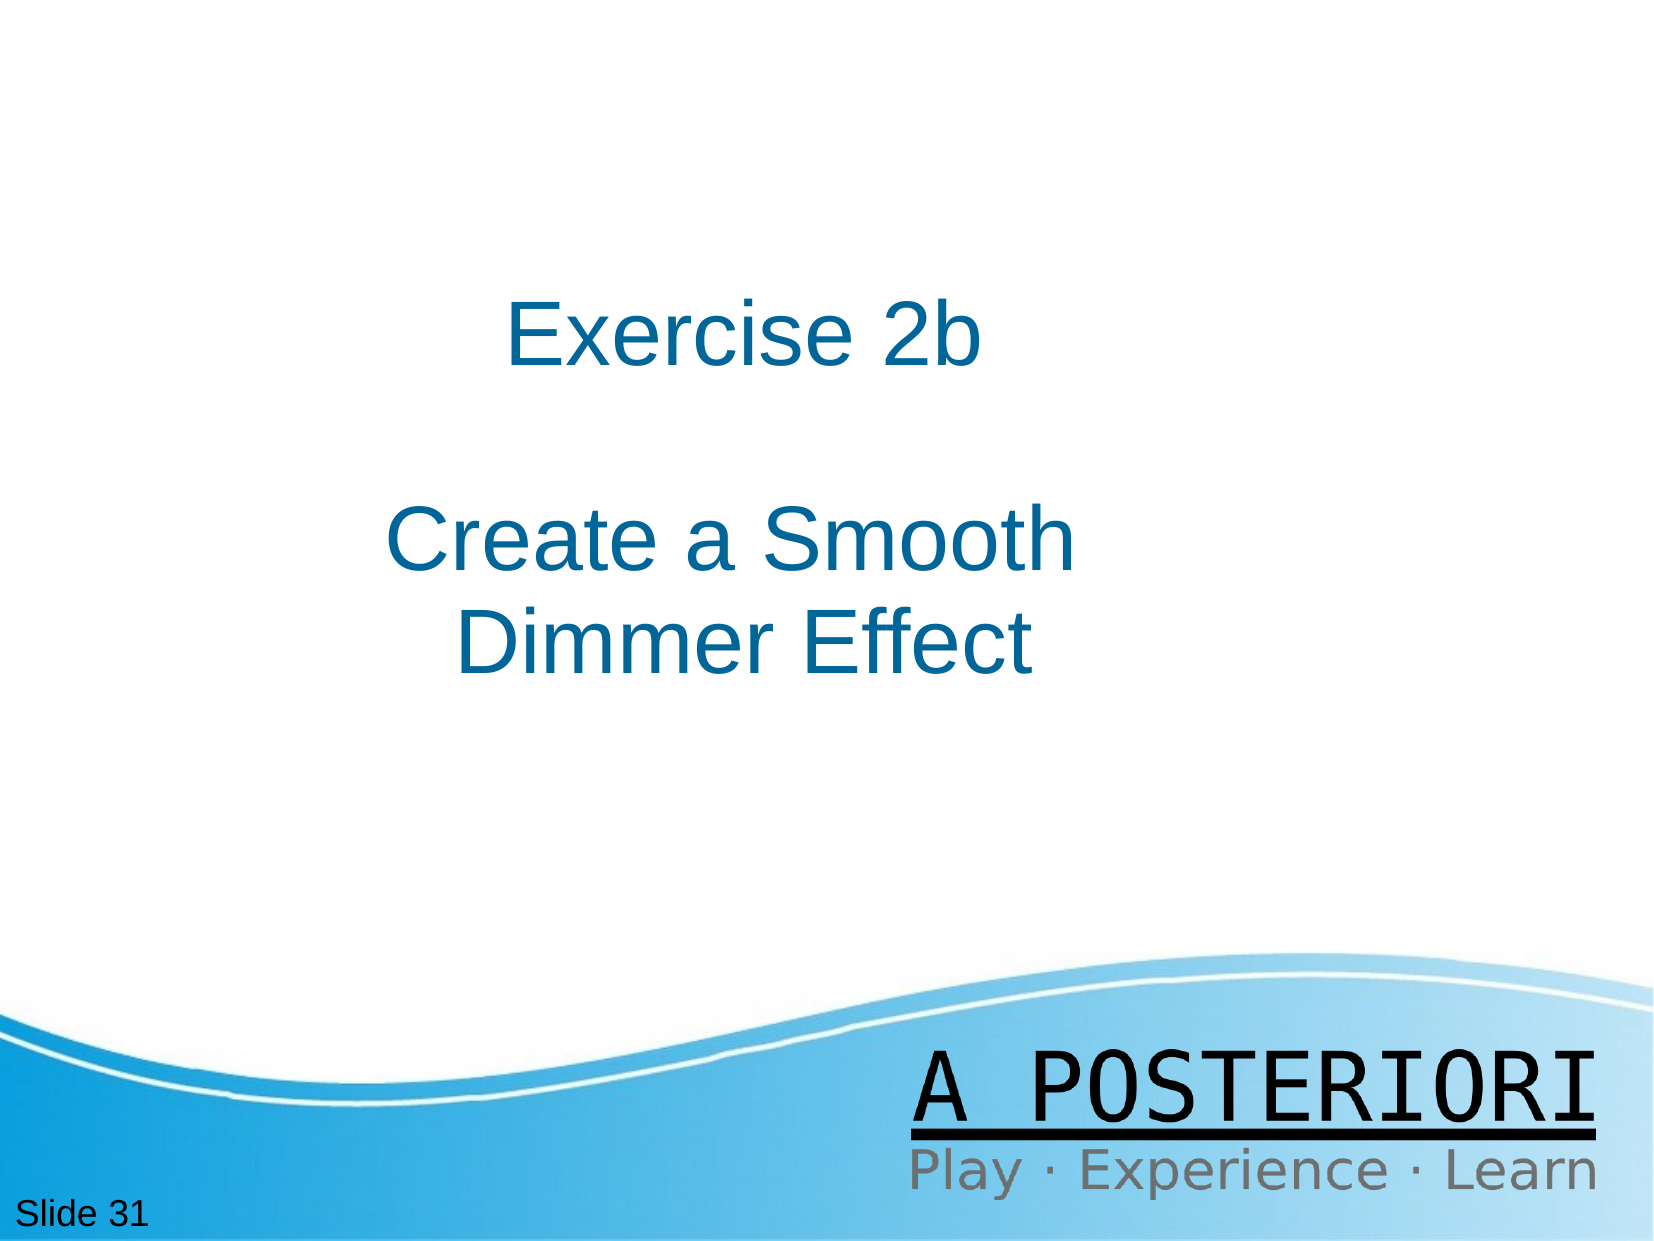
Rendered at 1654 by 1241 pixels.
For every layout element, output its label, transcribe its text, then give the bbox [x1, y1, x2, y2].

title Exercise 2b Create a Smooth Dimmer Effect [0, 283, 1489, 693]
picture [0, 952, 1654, 1241]
